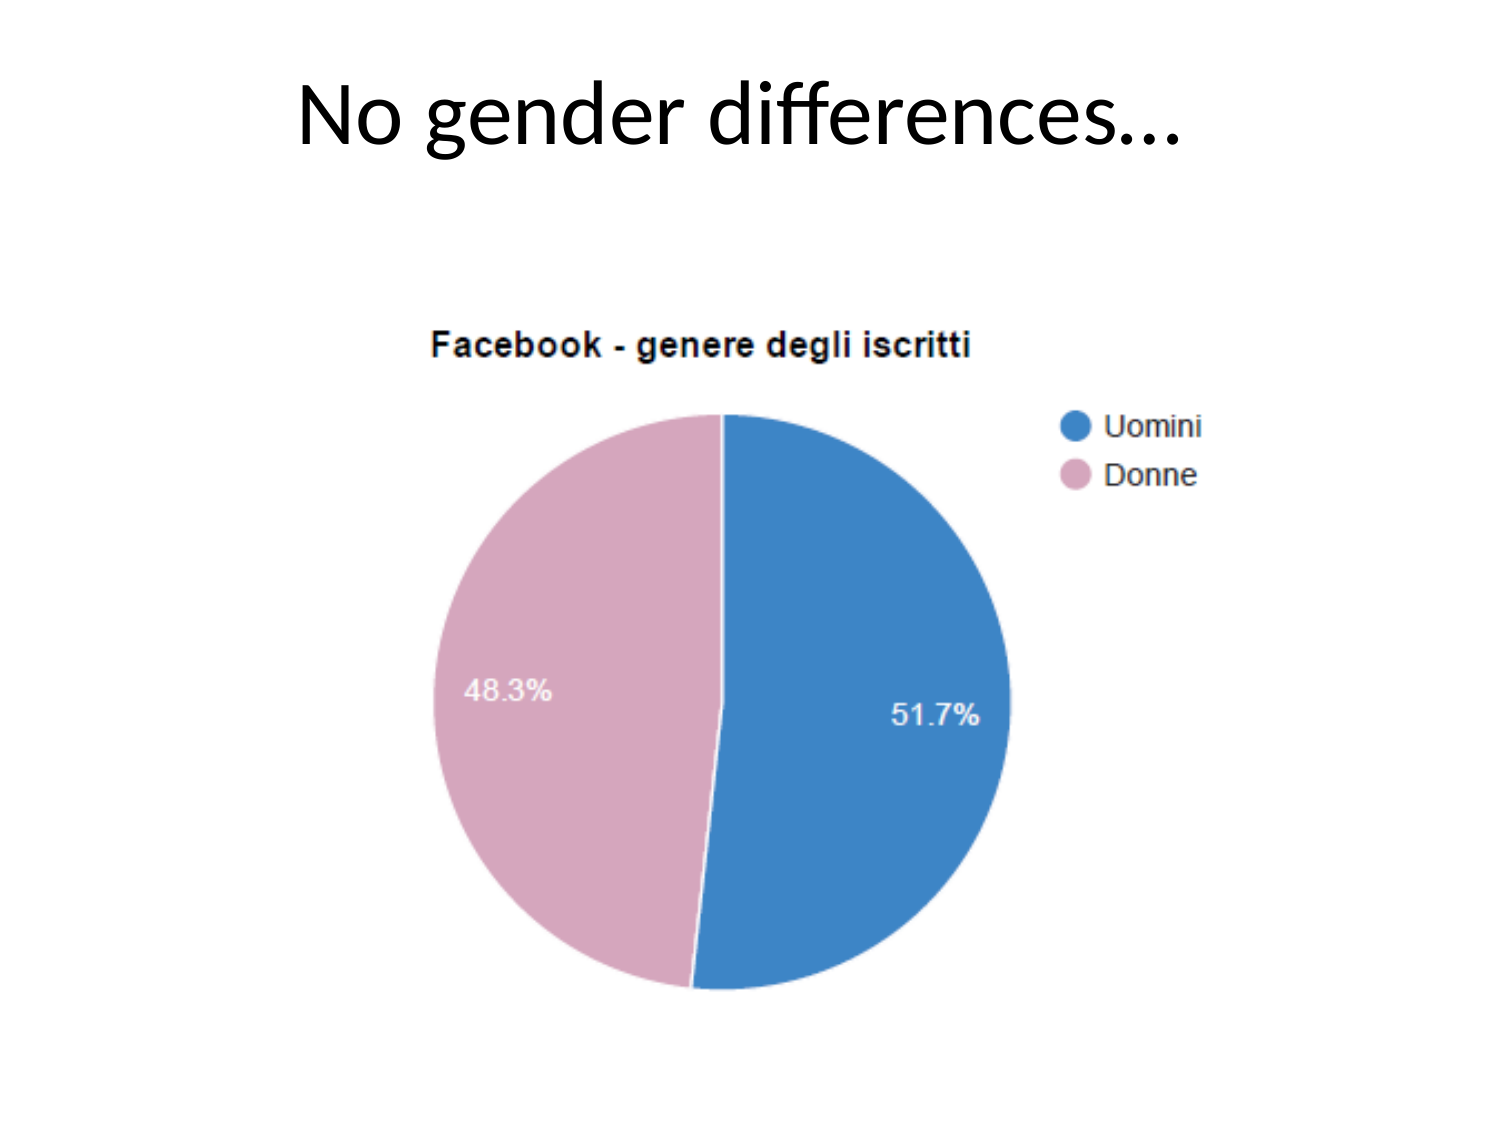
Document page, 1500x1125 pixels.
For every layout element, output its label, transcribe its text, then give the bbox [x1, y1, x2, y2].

title No gender differences… [75, 45, 1425, 233]
picture [276, 278, 1223, 1043]
